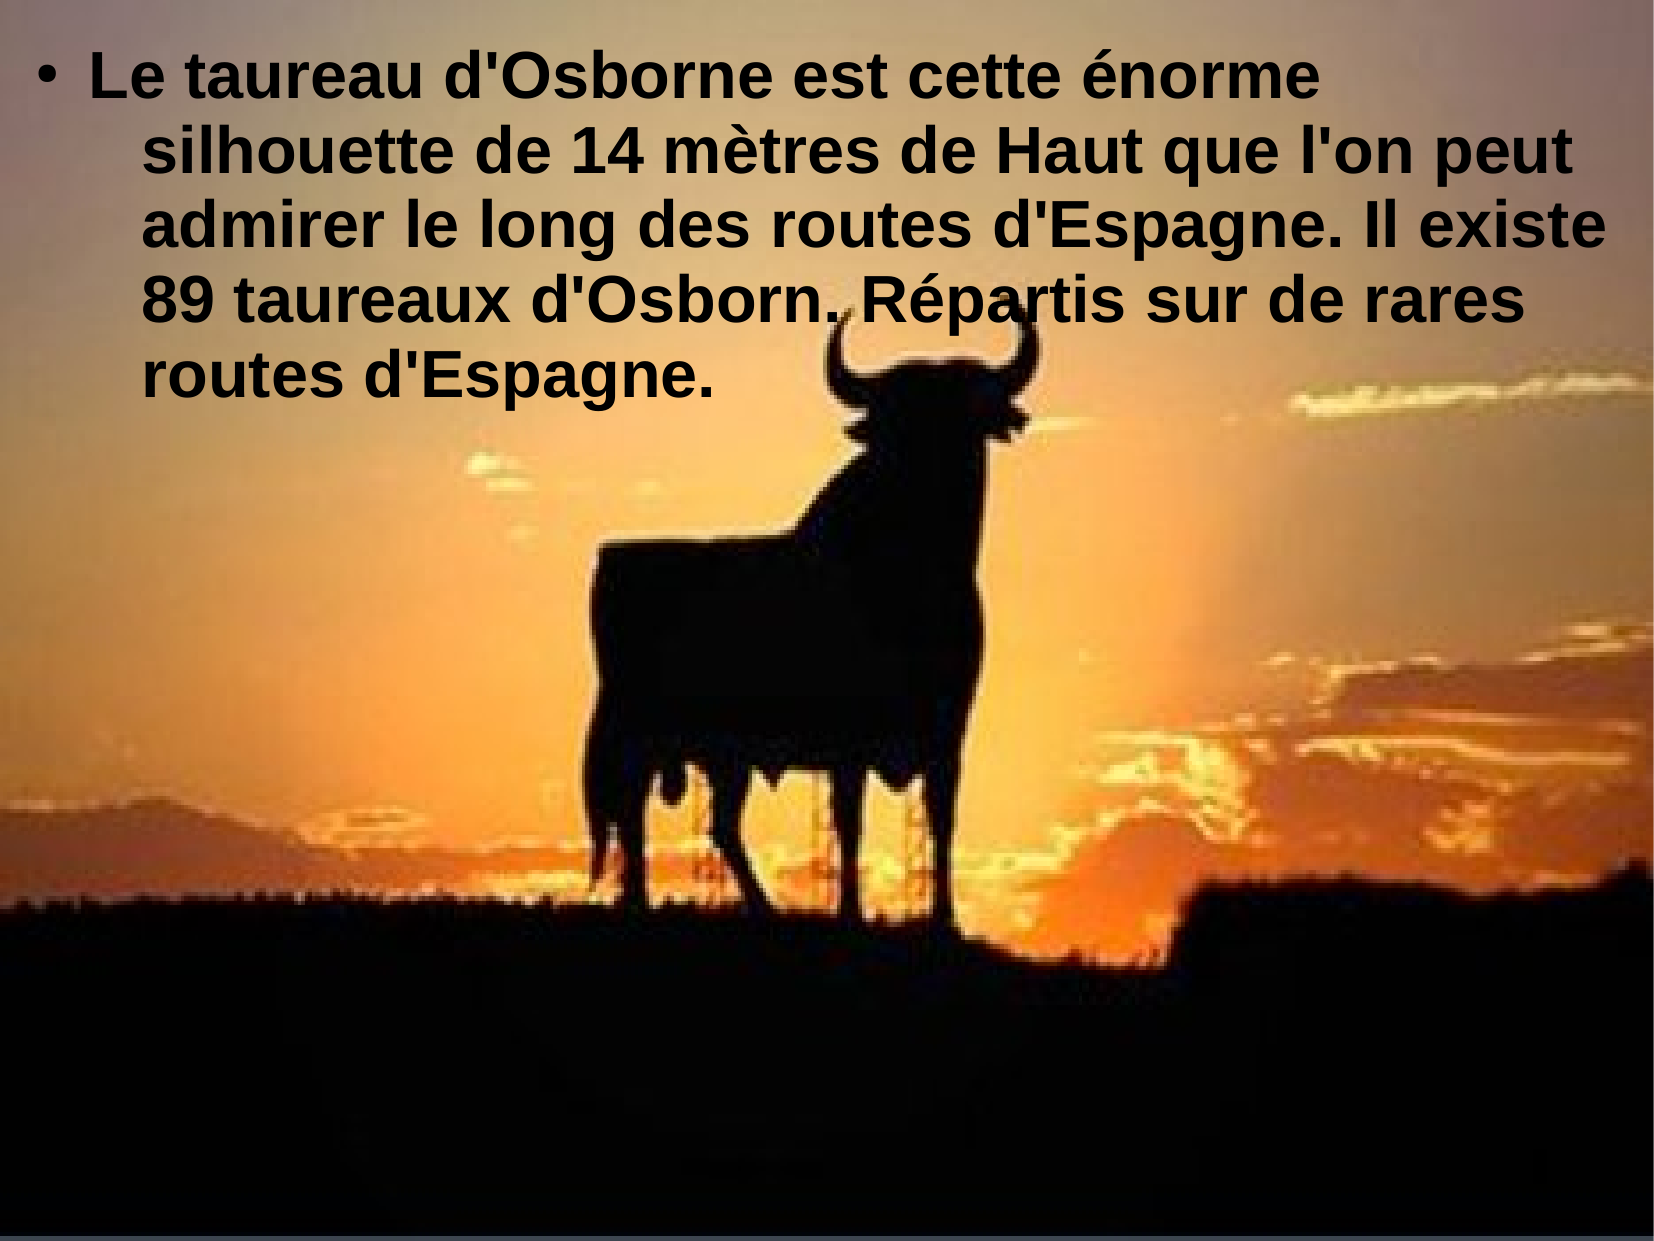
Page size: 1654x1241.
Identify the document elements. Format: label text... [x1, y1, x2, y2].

list Le taureau d'Osborne est cette énorme silhouette de 14 mètres de Haut que l'on peut admirer le long des routes d'Espagne. Il existe 89 taureaux d'Osborn. Répartis sur de rares routes d'Espagne. [0, 37, 1654, 442]
